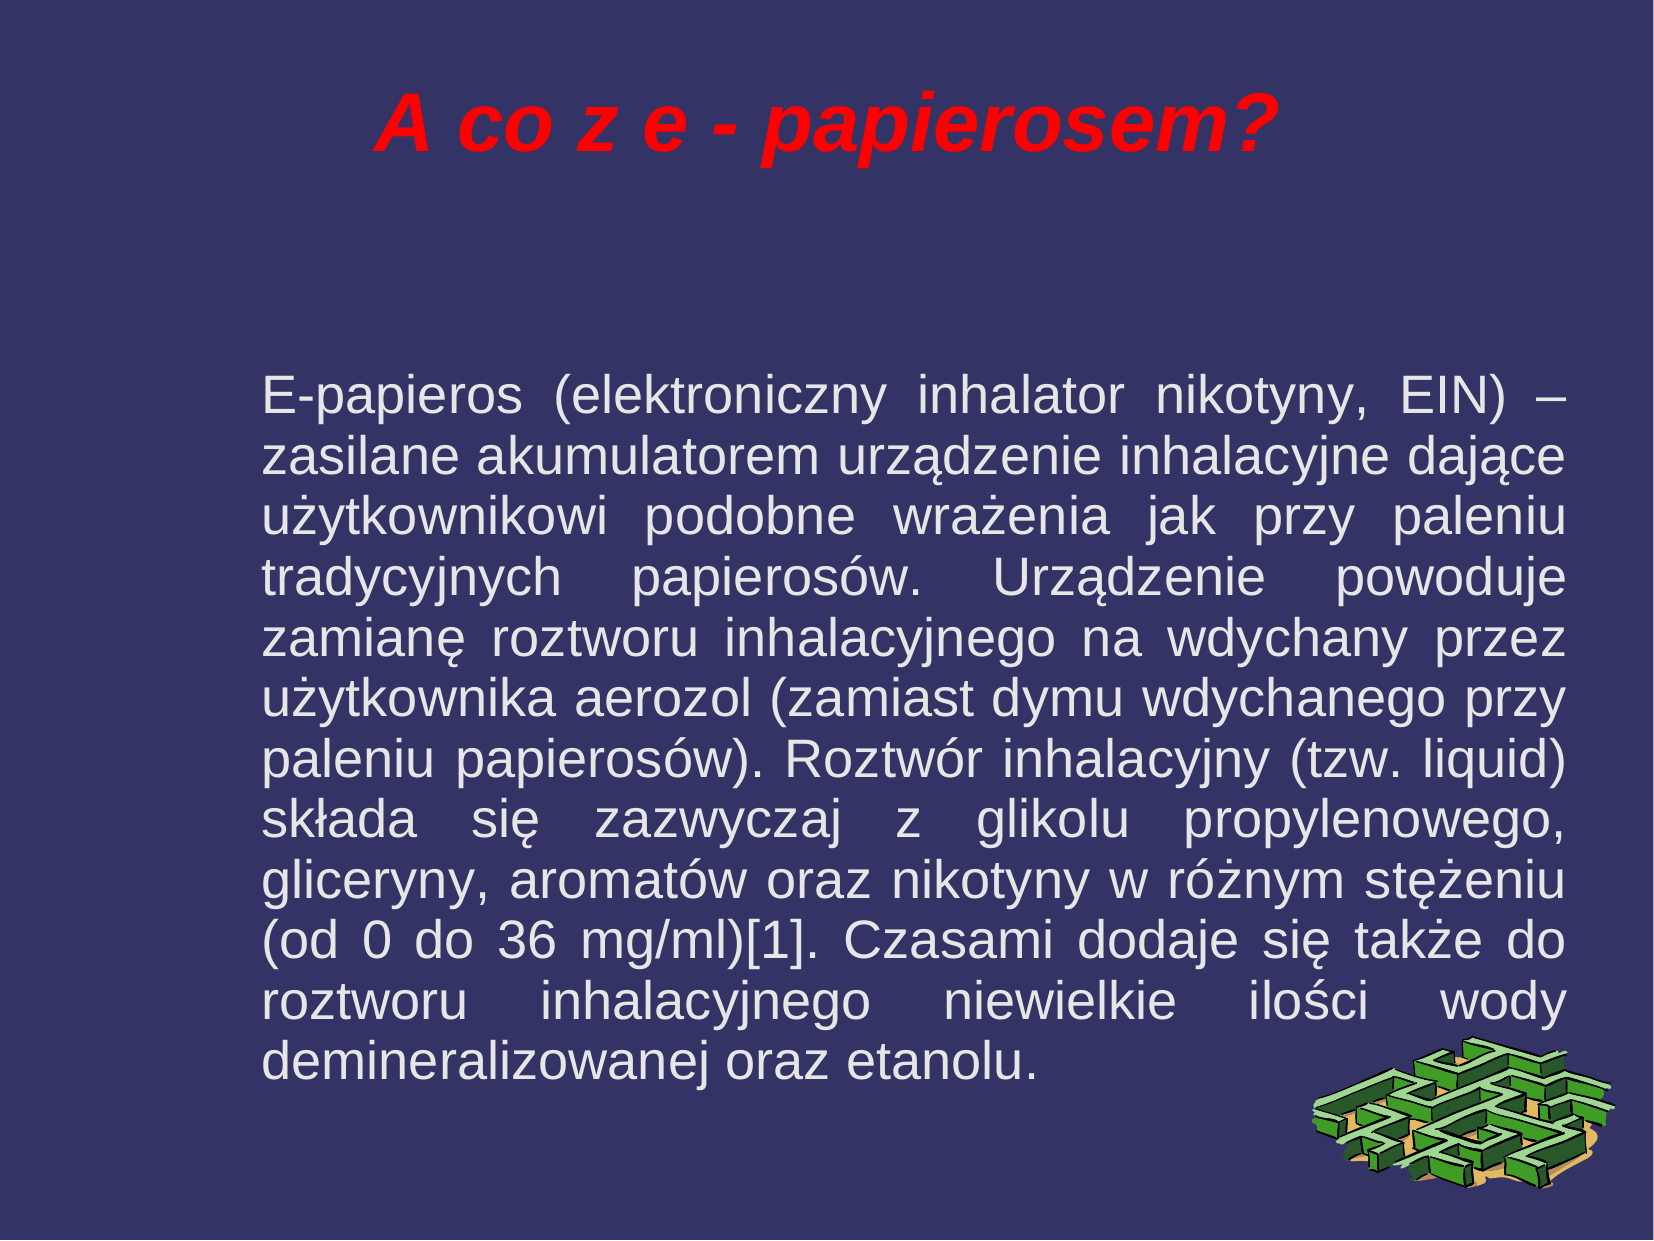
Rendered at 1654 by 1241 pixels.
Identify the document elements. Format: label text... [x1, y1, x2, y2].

list E-papieros (elektroniczny inhalator nikotyny, EIN) – zasilane akumulatorem urządzenie inhalacyjne dające użytkownikowi podobne wrażenia jak przy paleniu tradycyjnych papierosów. Urządzenie powoduje zamianę roztworu inhalacyjnego na wdychany przez użytkownika aerozol (zamiast dymu wdychanego przy paleniu papierosów). Roztwór inhalacyjny (tzw. liquid) składa się zazwyczaj z glikolu propylenowego, gliceryny, aromatów oraz nikotyny w różnym stężeniu (od 0 do 36 mg/ml)[1]. Czasami dodaje się także do roztworu inhalacyjnego niewielkie ilości wody demineralizowanej oraz etanolu. [178, 364, 1570, 1147]
title A co z e - papierosem? [121, 19, 1534, 227]
